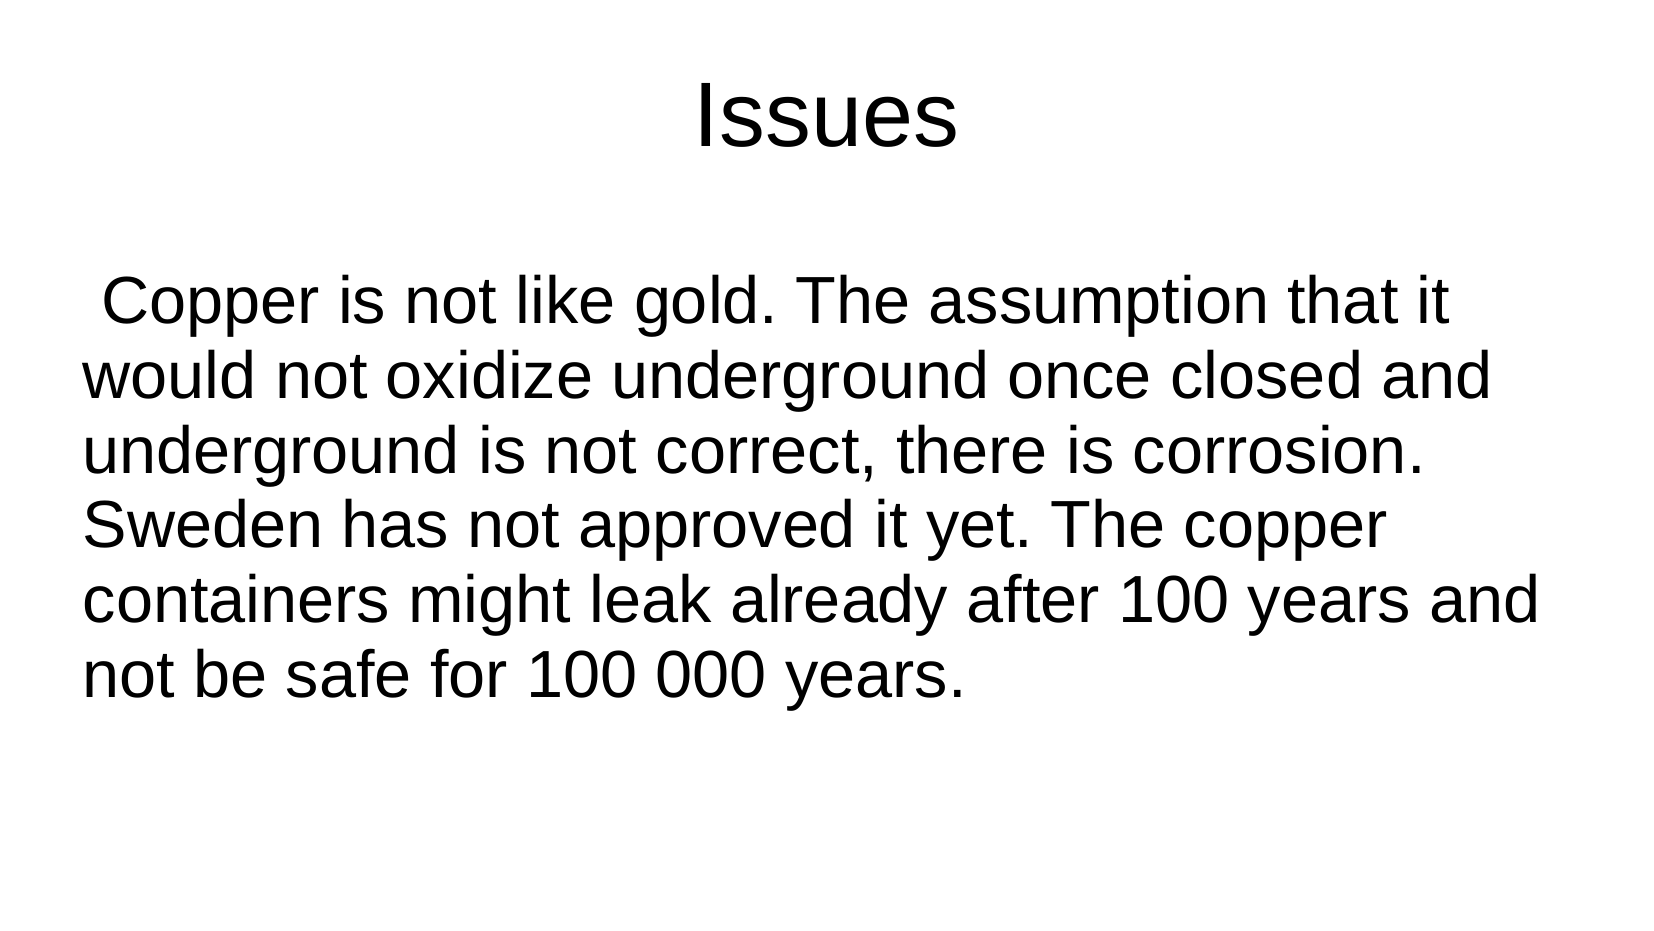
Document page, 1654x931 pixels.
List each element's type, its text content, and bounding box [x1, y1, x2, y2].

subtitle Copper is not like gold. The assumption that it would not oxidize underground once closed and underground is not correct, there is corrosion. Sweden has not approved it yet. The copper containers might leak already after 100 years and not be safe for 100 000 years. [82, 217, 1571, 758]
title Issues [82, 37, 1571, 193]
